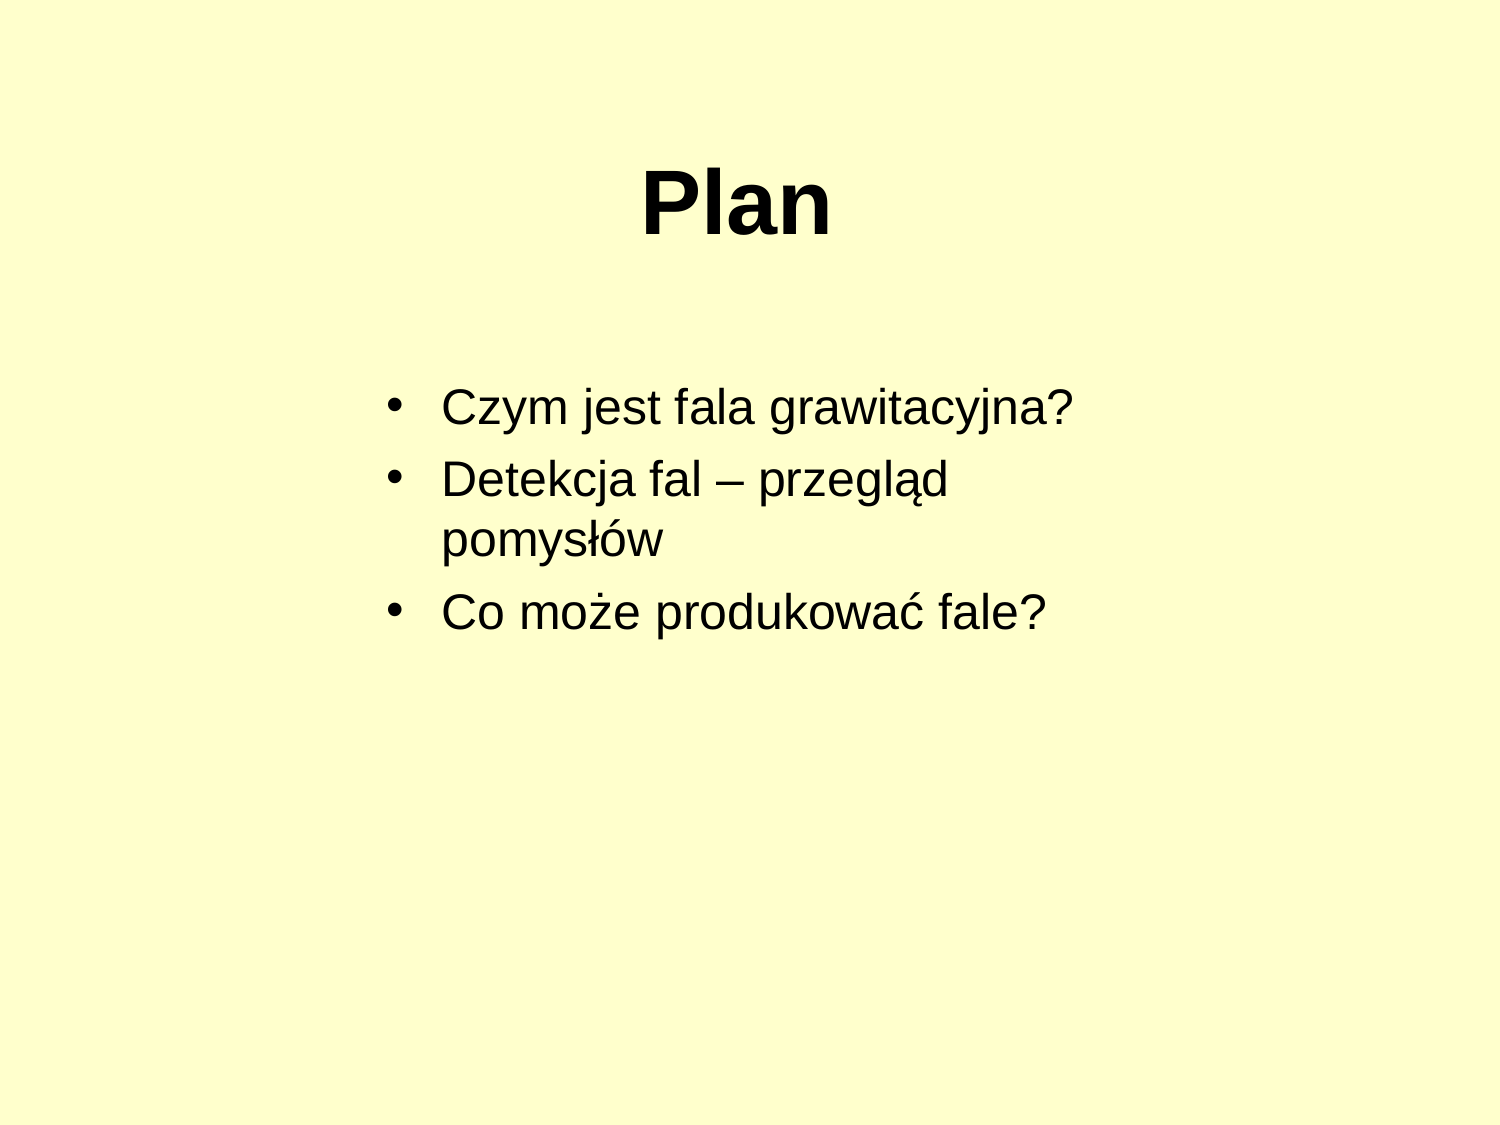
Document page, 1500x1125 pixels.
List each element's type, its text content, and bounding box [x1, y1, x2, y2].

title Plan [75, 104, 1426, 292]
list Czym jest fala grawitacyjna? Detekcja fal – przegląd pomysłów Co może produkować fale? [371, 366, 1096, 742]
